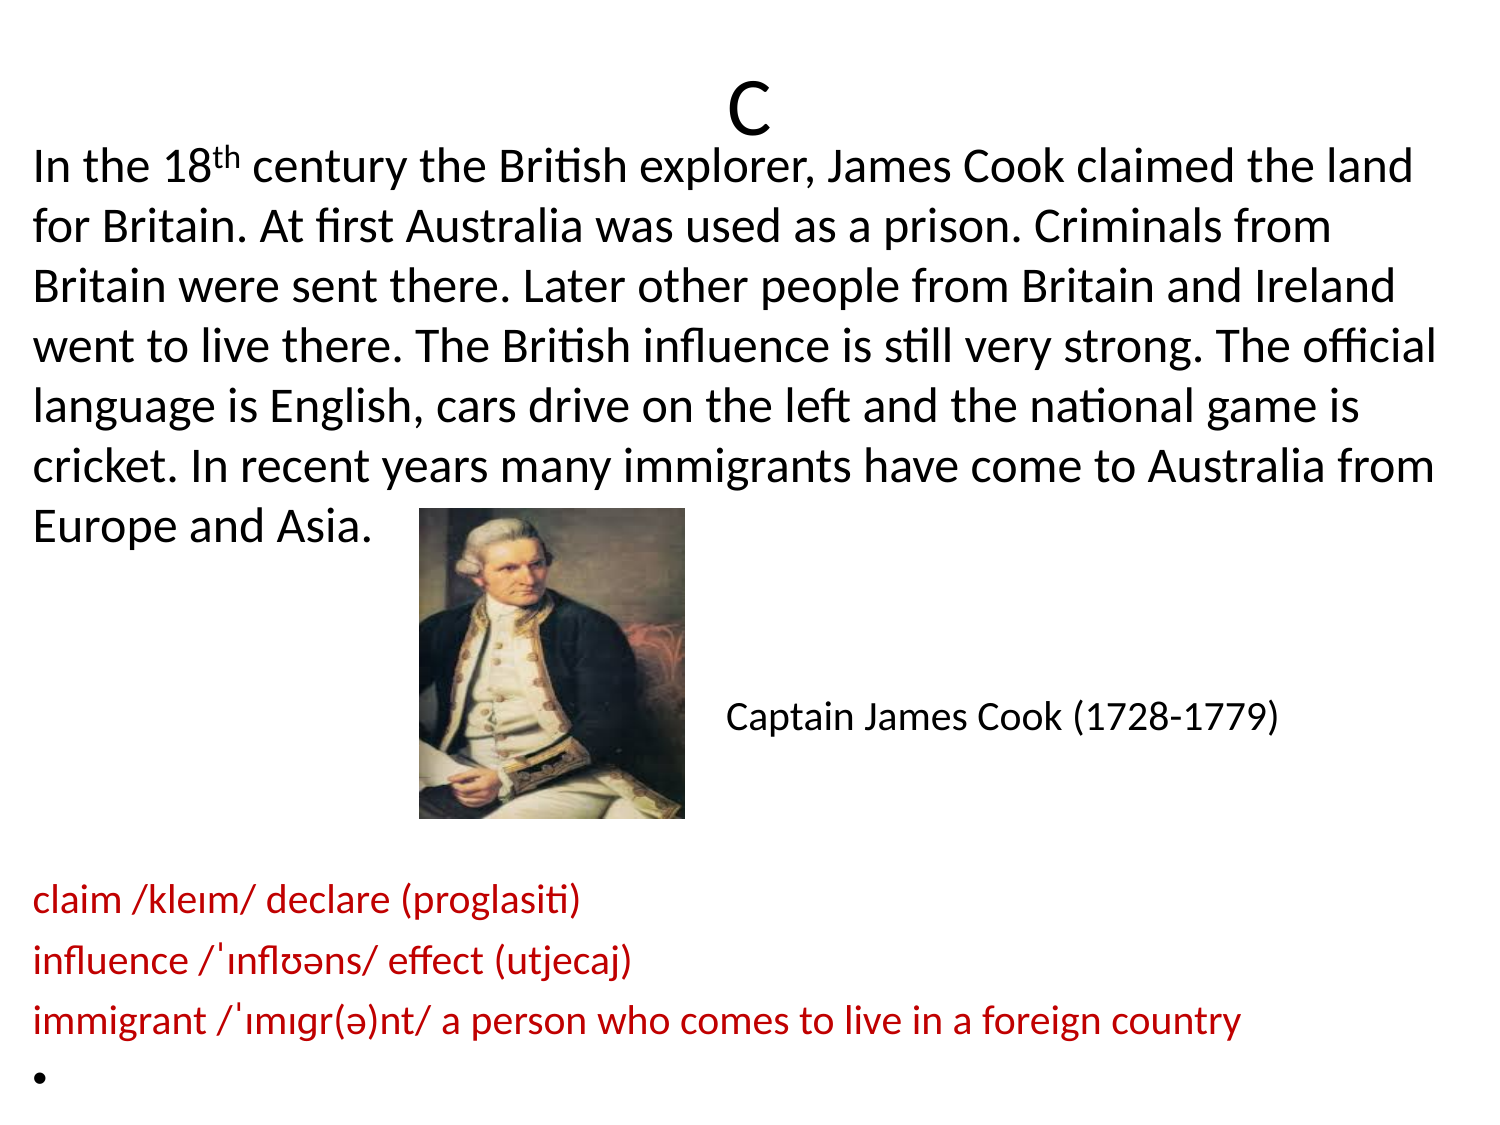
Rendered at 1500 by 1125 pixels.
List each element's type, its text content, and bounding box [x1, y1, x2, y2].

list In the 18th century the British explorer, James Cook claimed the land for Britain. At first Australia was used as a prison. Criminals from Britain were sent there. Later other people from Britain and Ireland went to live there. The British influence is still very strong. The official language is English, cars drive on the left and the national game is cricket. In recent years many immigrants have come to Australia from Europe and Asia. Captain James Cook (1728-1779) claim /kleɪm/ declare (proglasiti) influence /ˈɪnflʊəns/ effect (utjecaj) immigrant /ˈɪmɪɡr(ə)nt/ a person who comes to live in a foreign country [17, 125, 1483, 1095]
picture [419, 508, 685, 819]
title C [75, 45, 1426, 102]
